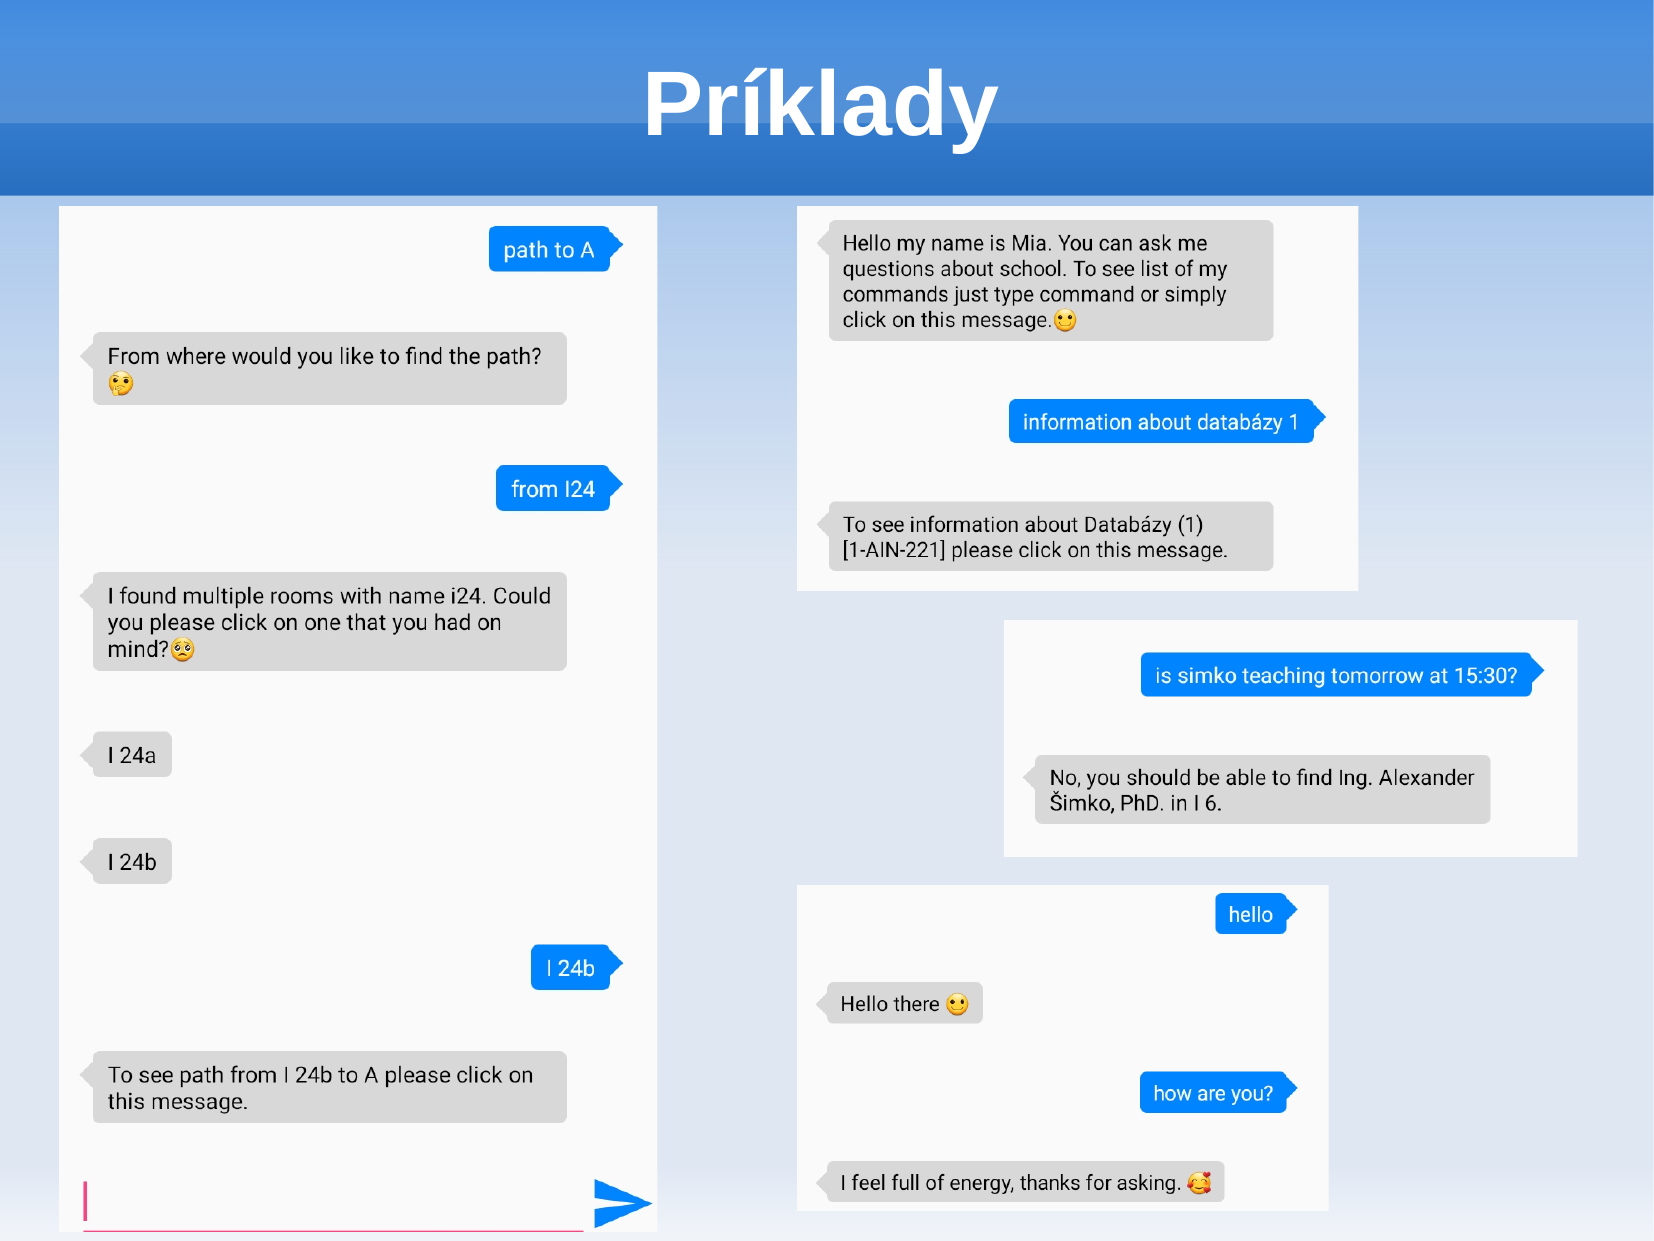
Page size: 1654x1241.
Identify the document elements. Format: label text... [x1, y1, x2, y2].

title Príklady [76, 0, 1565, 208]
picture [0, 0, 1654, 1241]
